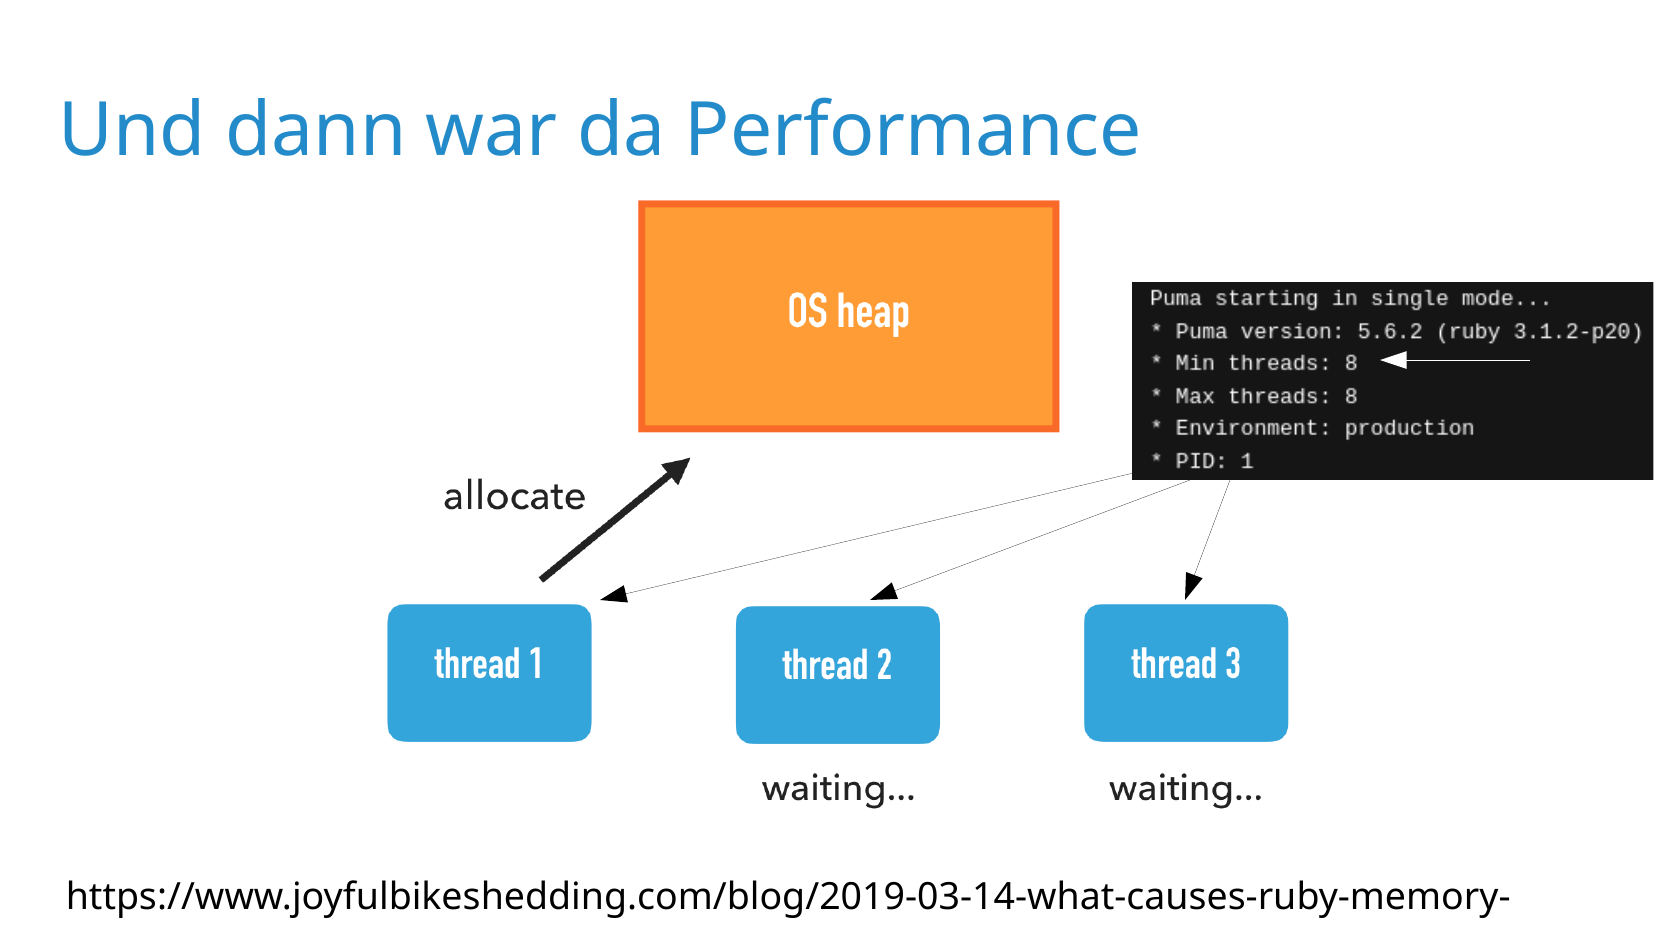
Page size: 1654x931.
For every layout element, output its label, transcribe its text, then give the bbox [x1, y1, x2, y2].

text_box https://www.joyfulbikeshedding.com/blog/2019-03-14-what-causes-ruby-memory-bloat.html [60, 870, 1607, 915]
title Und dann war da Performance [59, 59, 1595, 178]
picture [364, 177, 1654, 826]
